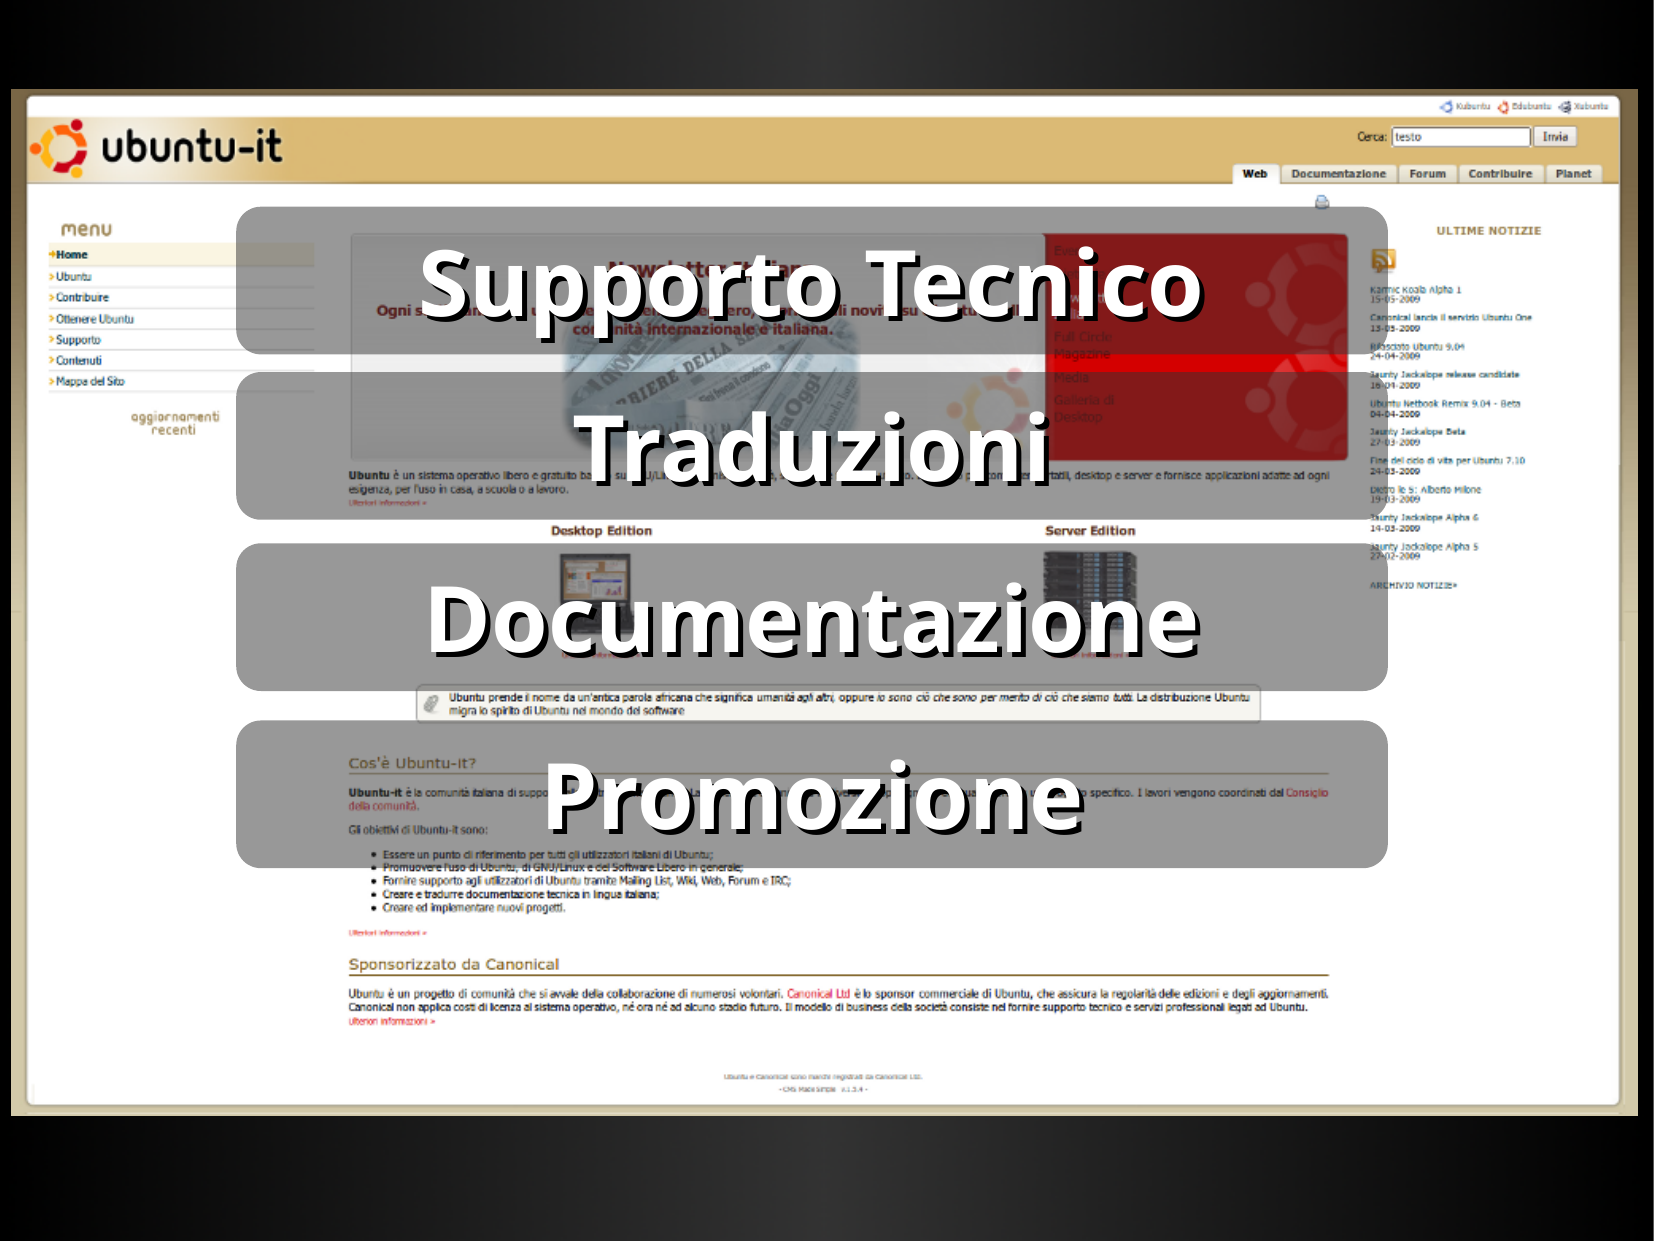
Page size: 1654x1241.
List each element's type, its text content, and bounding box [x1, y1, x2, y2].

text_box Traduzioni [236, 372, 1388, 520]
picture [0, 0, 1654, 1241]
text_box Supporto Tecnico [236, 206, 1388, 355]
text_box Documentazione [236, 543, 1388, 692]
text_box Promozione [236, 720, 1388, 869]
